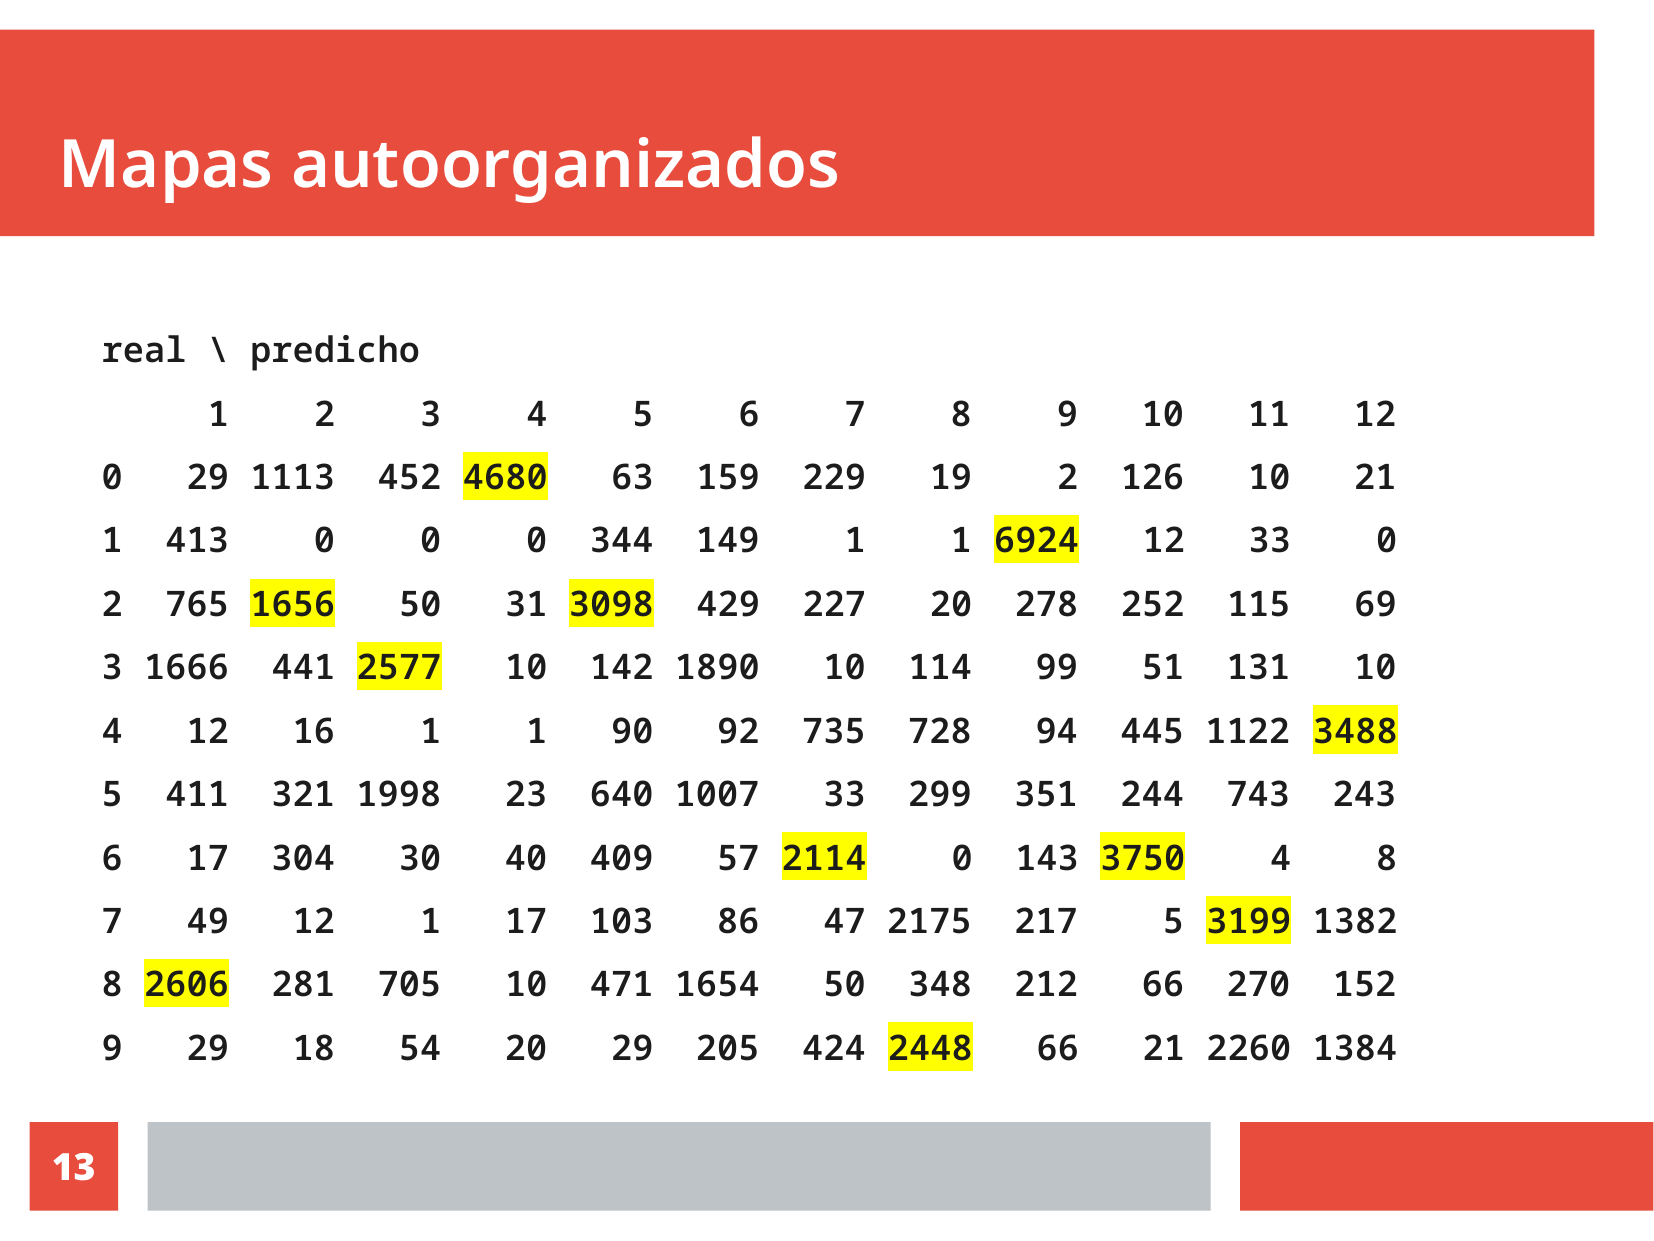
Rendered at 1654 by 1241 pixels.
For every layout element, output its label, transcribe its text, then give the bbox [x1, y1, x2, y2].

list real \ predicho 1 2 3 4 5 6 7 8 9 10 11 12 0 29 1113 452 4680 63 159 229 19 2 126 10 21 1 413 0 0 0 344 149 1 1 6924 12 33 0 2 765 1656 50 31 3098 429 227 20 278 252 115 69 3 1666 441 2577 10 142 1890 10 114 99 51 131 10 4 12 16 1 1 90 92 735 728 94 445 1122 3488 5 411 321 1998 23 640 1007 33 299 351 244 743 243 6 17 304 30 40 409 57 2114 0 143 3750 4 8 7 49 12 1 17 103 86 47 2175 217 5 3199 1382 8 2606 281 705 10 471 1654 50 348 212 66 270 152 9 29 18 54 20 29 205 424 2448 66 21 2260 1384 [59, 324, 1565, 1093]
title Mapas autoorganizados [59, 59, 1595, 207]
